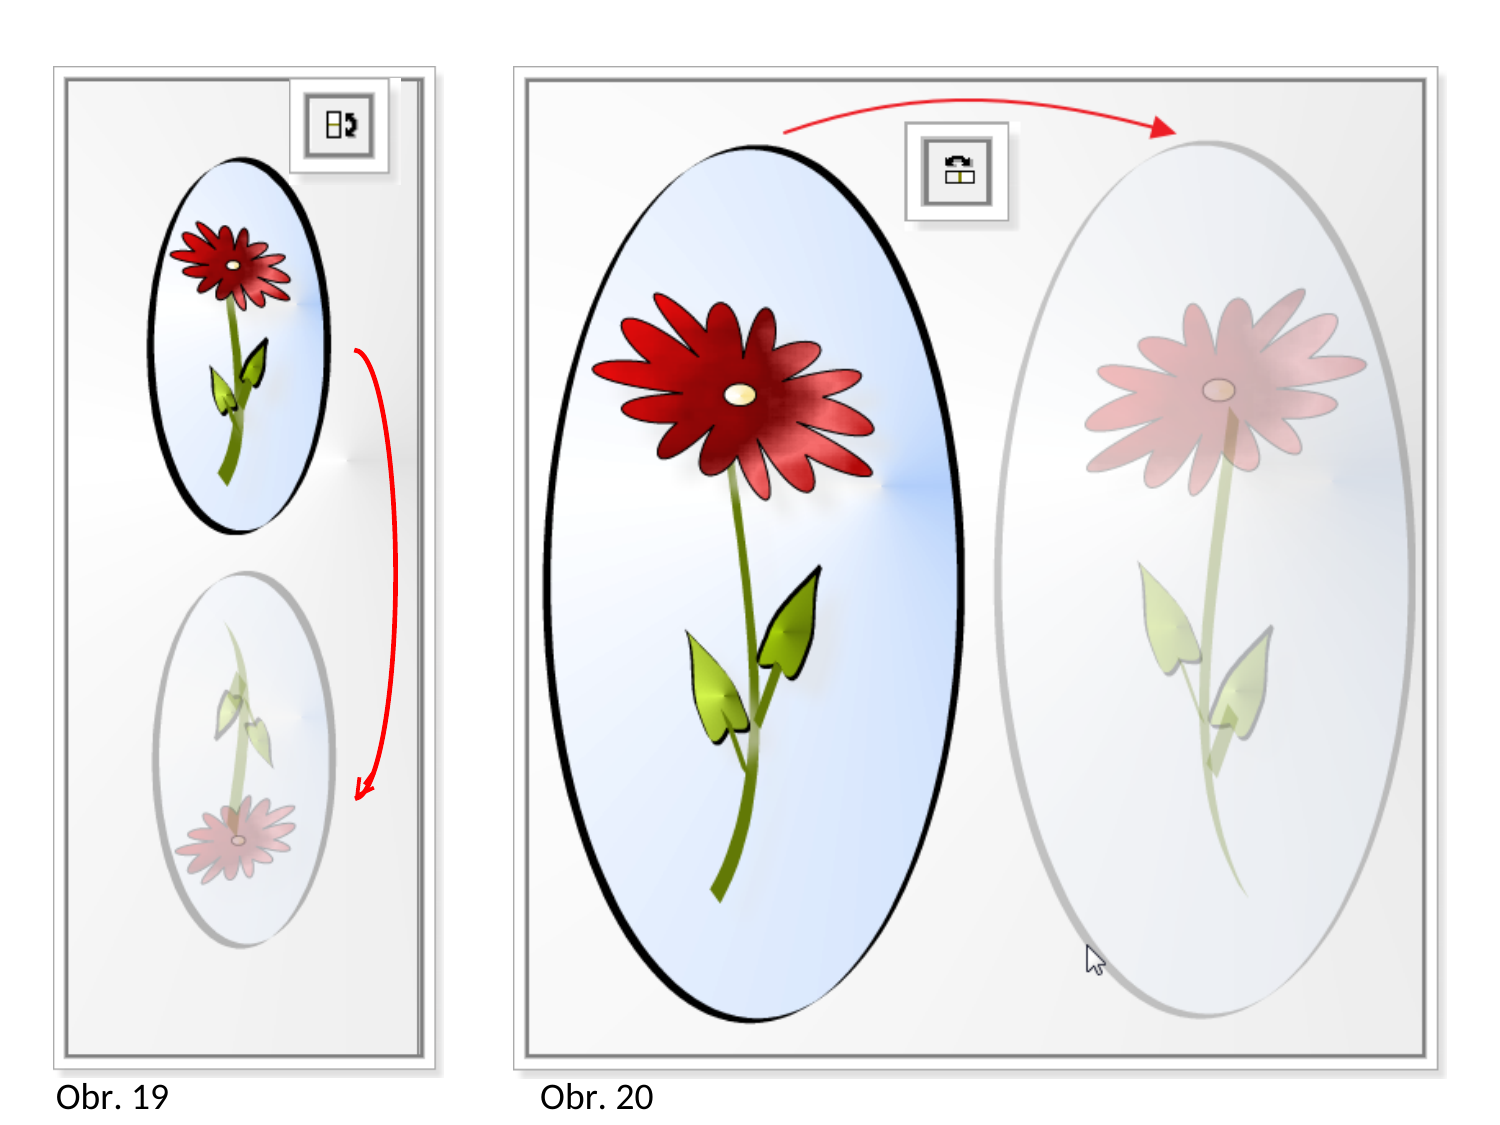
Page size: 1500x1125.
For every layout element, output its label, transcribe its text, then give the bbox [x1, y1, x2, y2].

picture [53, 66, 444, 1078]
text_box Obr. 20 [525, 1064, 703, 1125]
text_box Obr. 19 [41, 1064, 219, 1125]
picture [513, 66, 1447, 1079]
